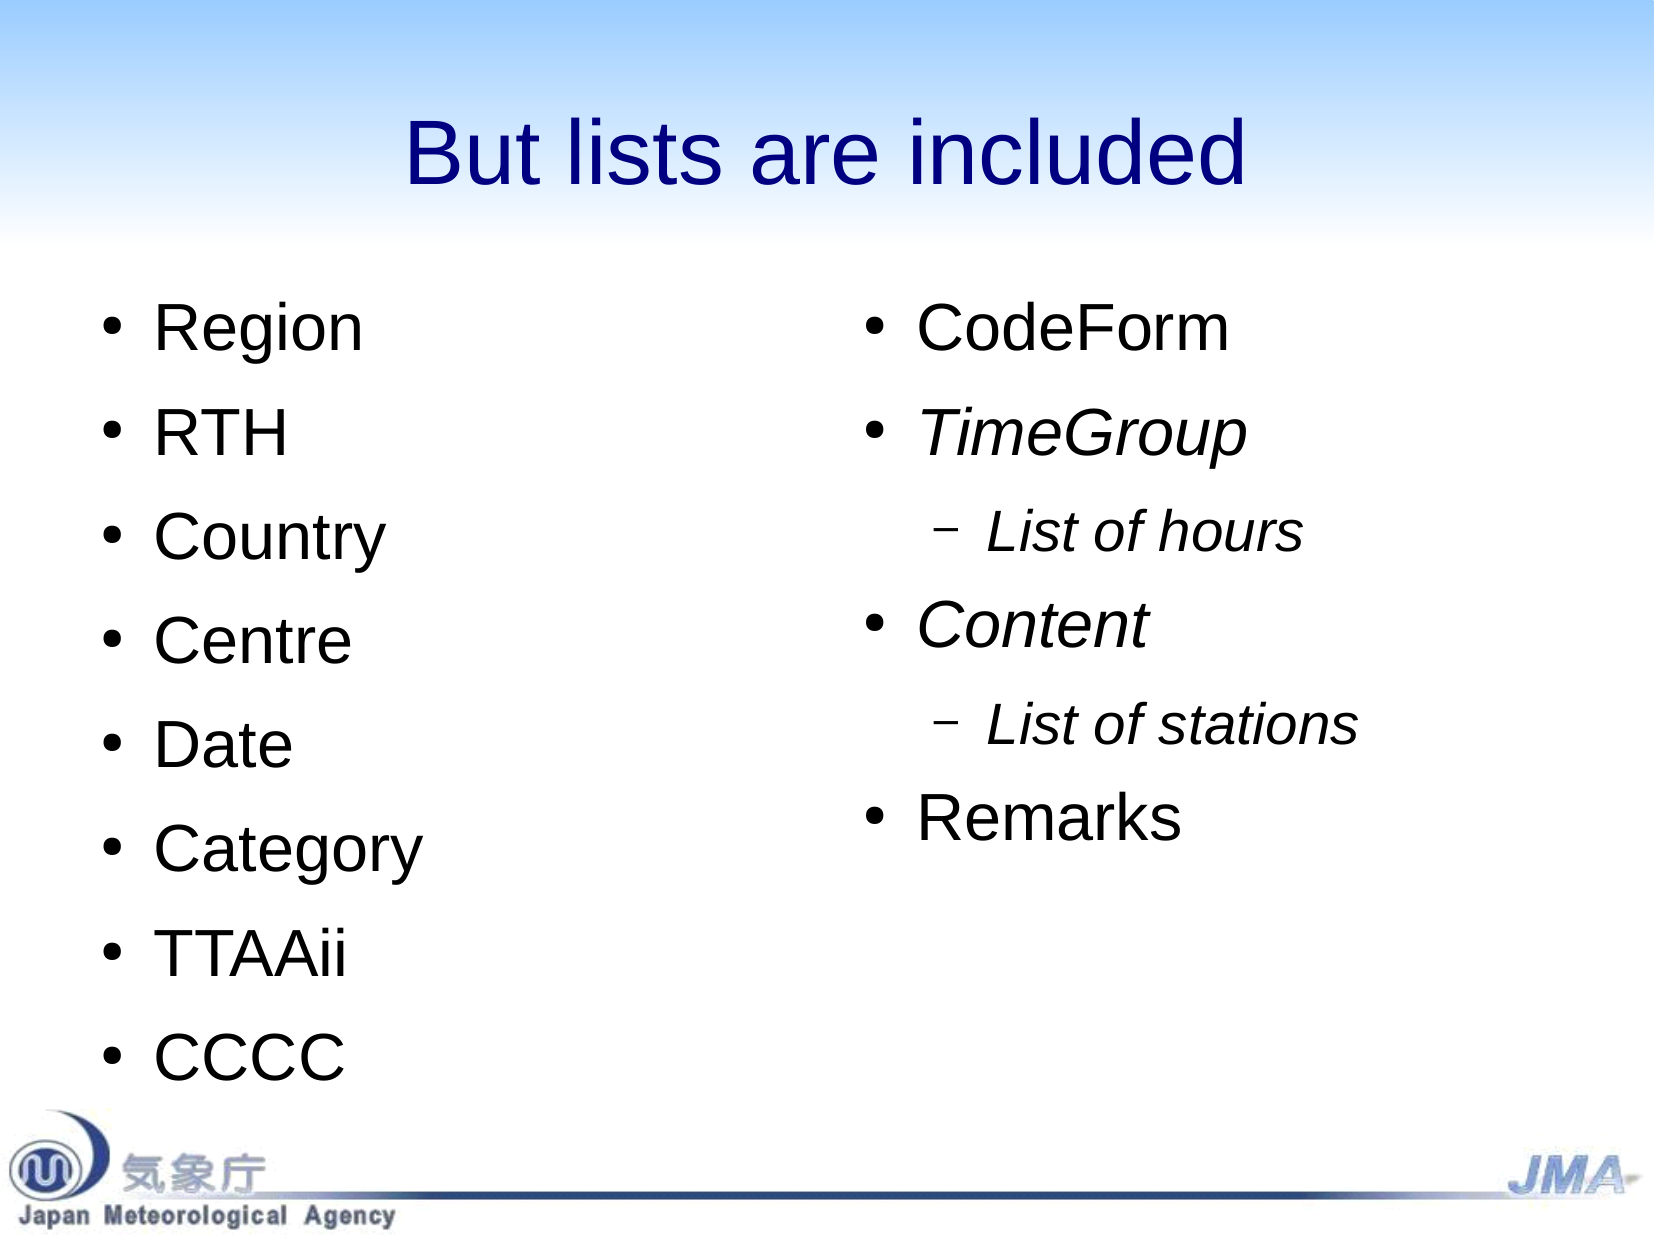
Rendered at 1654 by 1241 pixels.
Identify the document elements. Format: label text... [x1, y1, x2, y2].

picture [1, 1108, 1654, 1241]
title But lists are included [82, 49, 1571, 257]
list CodeForm TimeGroup List of hours Content List of stations Remarks [845, 290, 1572, 1010]
list Region RTH Country Centre Date Category TTAAii CCCC [82, 290, 809, 1095]
